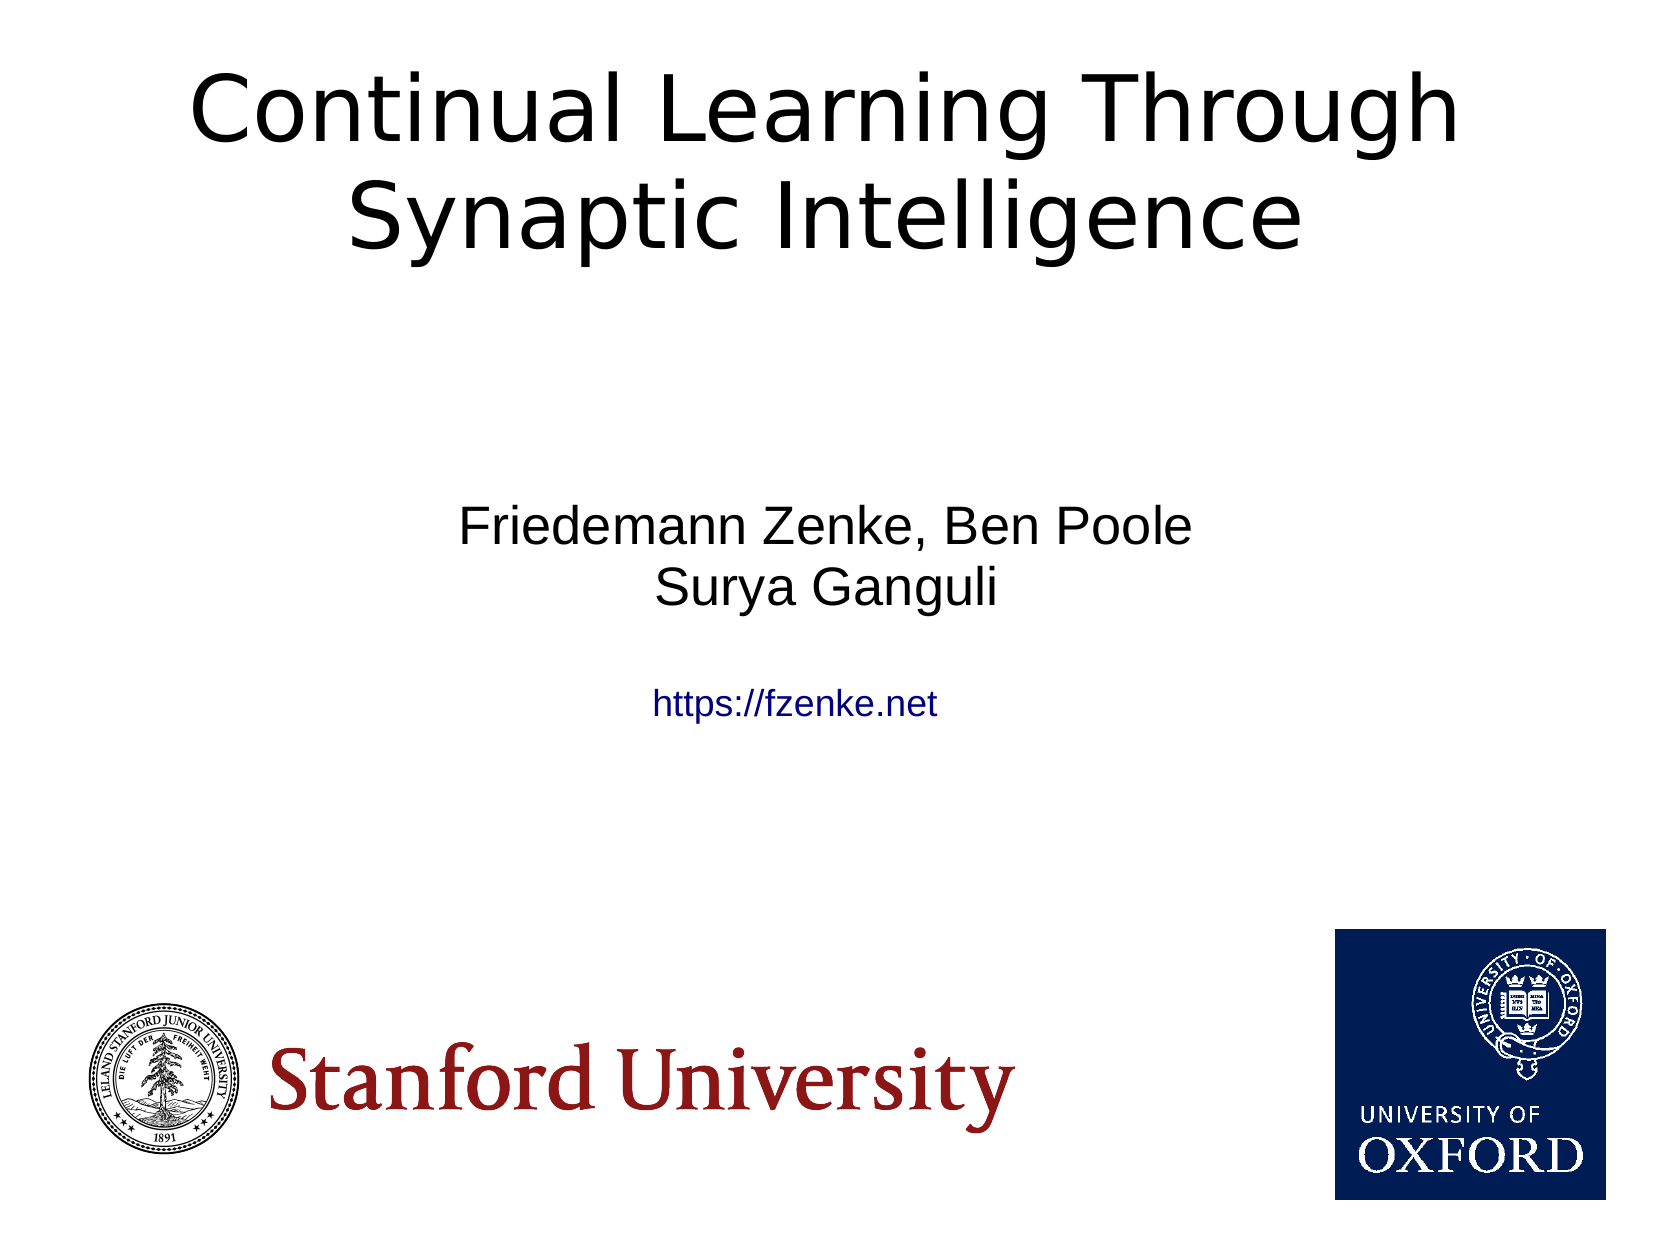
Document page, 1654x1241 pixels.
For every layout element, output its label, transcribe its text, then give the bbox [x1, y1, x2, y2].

subtitle Friedemann Zenke, Ben Poole Surya Ganguli [82, 270, 1571, 903]
text_box https://fzenke.net [525, 675, 1066, 732]
picture [45, 959, 1059, 1198]
title Continual Learning Through Synaptic Intelligence [82, 55, 1571, 270]
picture [1335, 929, 1606, 1201]
